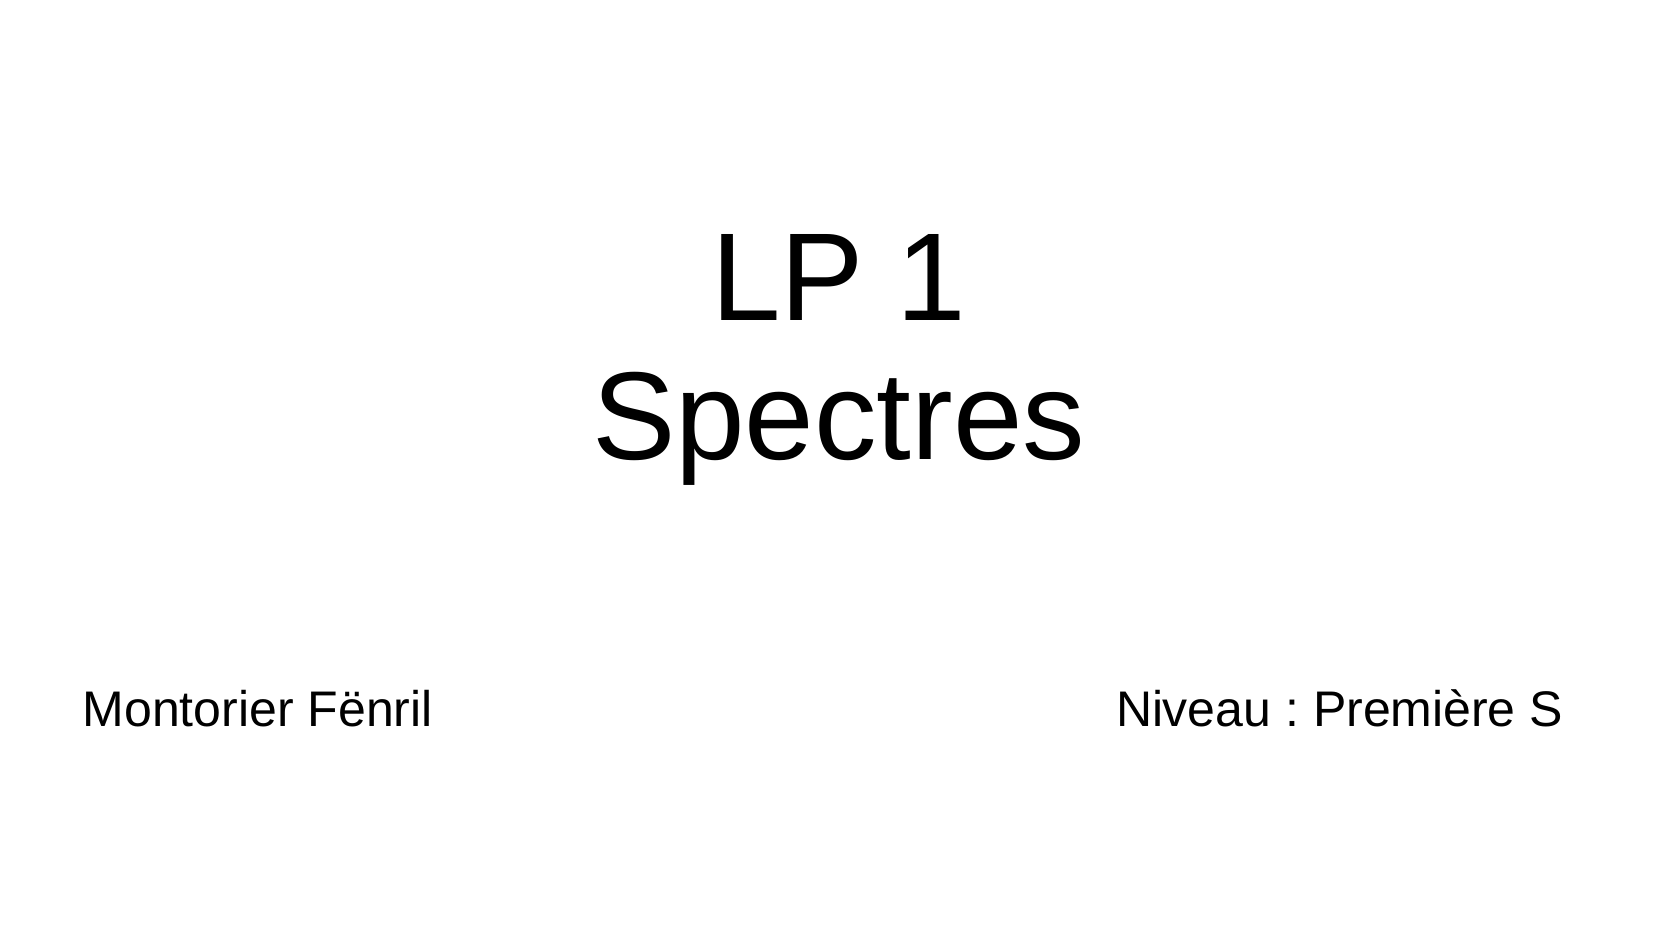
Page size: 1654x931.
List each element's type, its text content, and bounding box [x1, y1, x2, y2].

subtitle Montorier Fënril Niveau : Première S [82, 661, 1571, 758]
title LP 1 Spectres [94, 136, 1583, 557]
